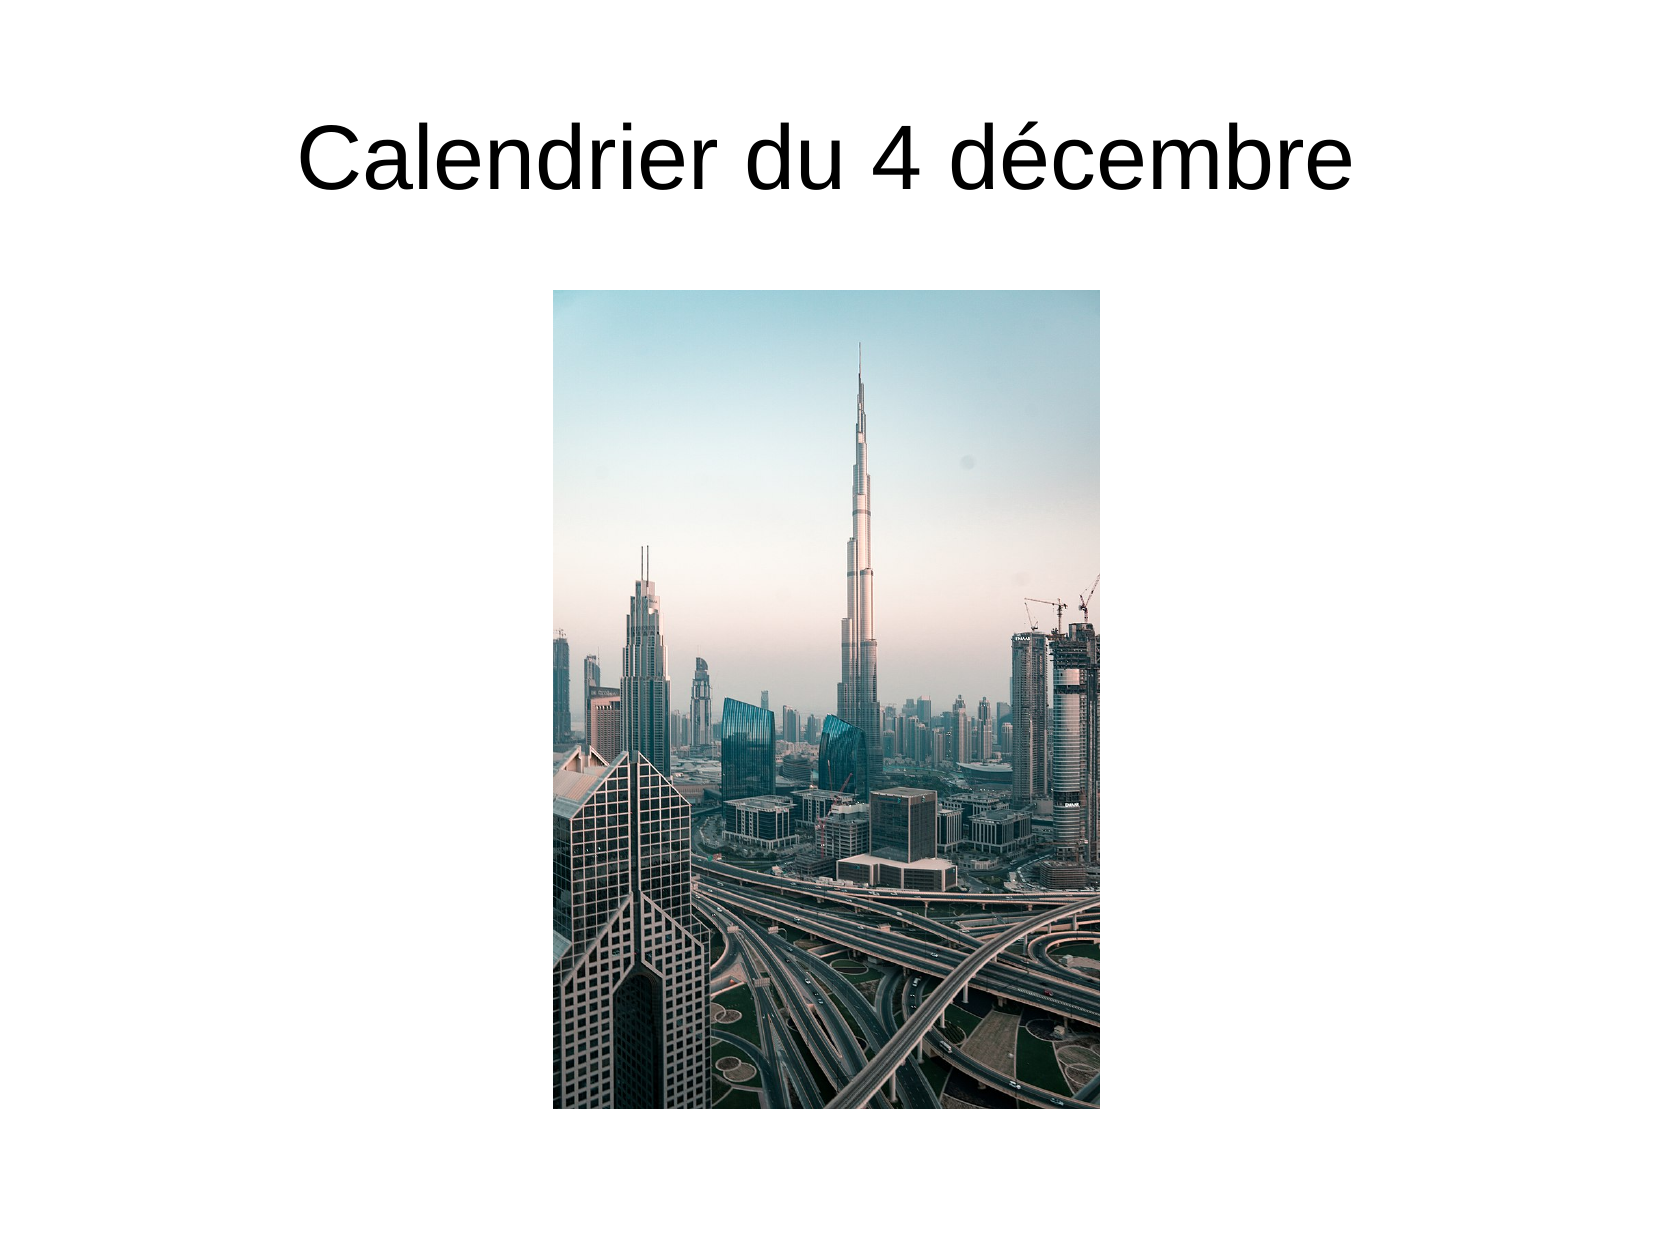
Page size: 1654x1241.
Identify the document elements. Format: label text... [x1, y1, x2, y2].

picture [553, 290, 1100, 1109]
title Calendrier du 4 décembre [82, 49, 1571, 257]
